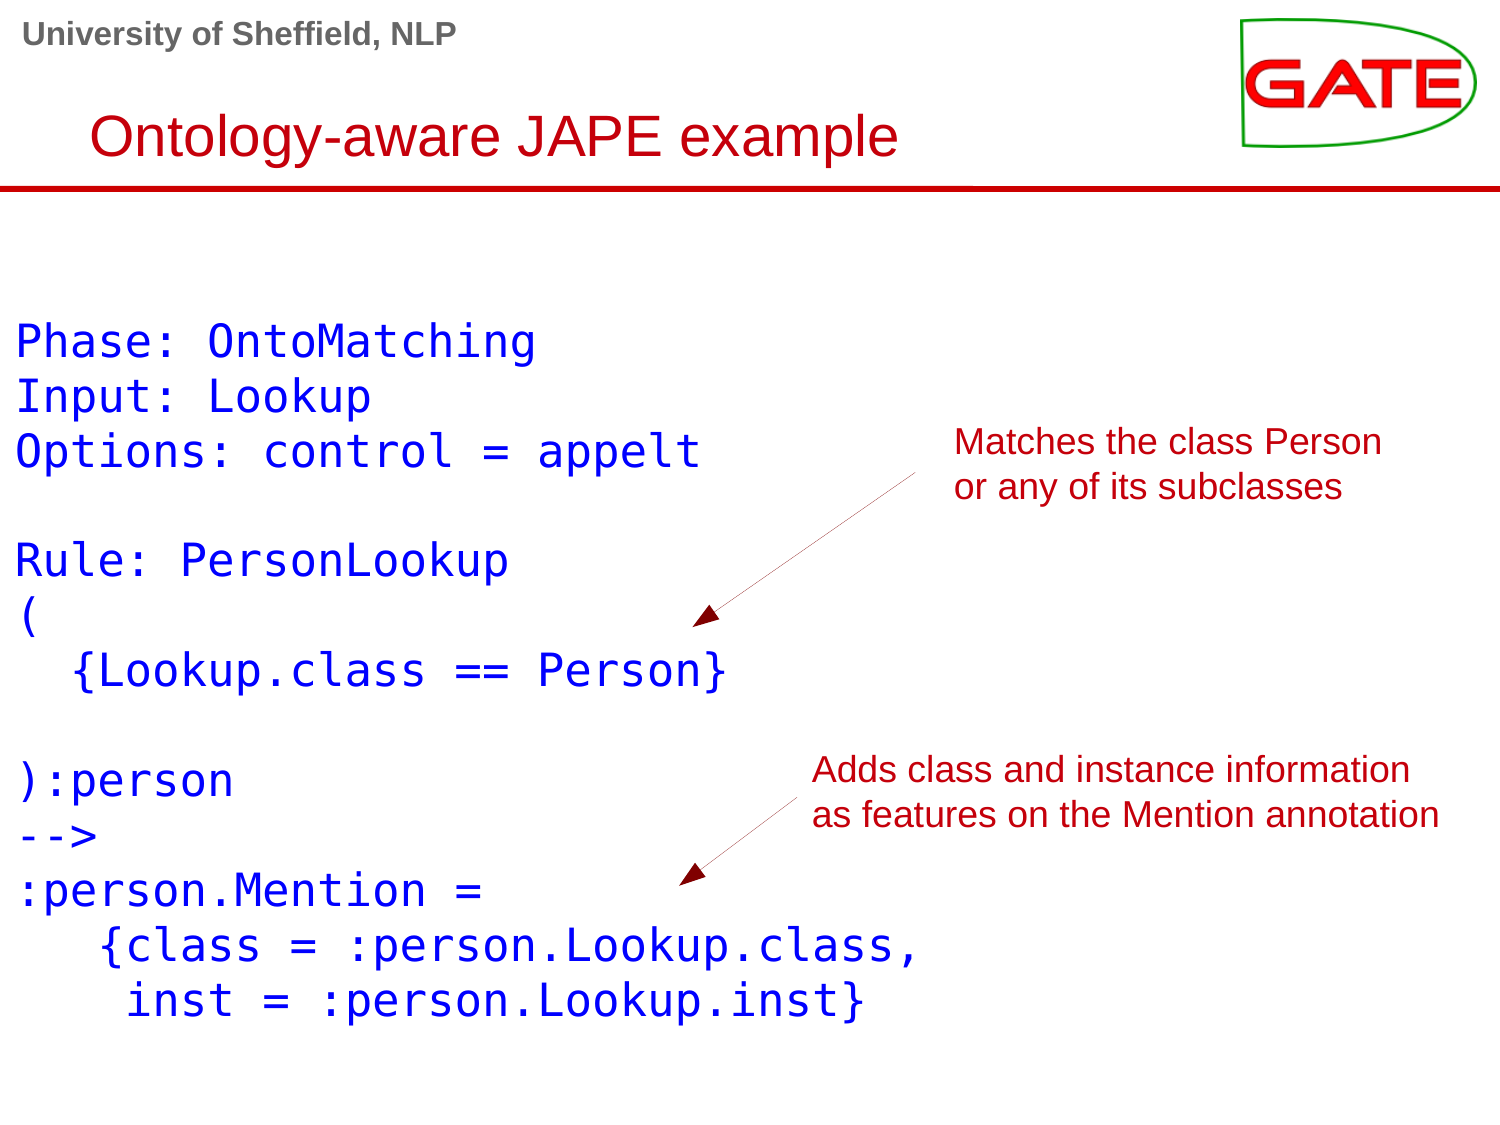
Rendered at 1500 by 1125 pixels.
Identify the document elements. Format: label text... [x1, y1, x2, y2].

text_box Matches the class Person or any of its subclasses [936, 406, 1428, 518]
picture [1240, 18, 1477, 148]
text_box Adds class and instance information as features on the Mention annotation [797, 738, 1474, 843]
title Ontology-aware JAPE example [74, 44, 1425, 233]
text_box Phase: OntoMatching Input: Lookup Options: control = appelt Rule: PersonLookup ( {Lookup.class == Person} ):person --> :person.Mention = {class = :person.Lookup.class, inst = :person.Lookup.inst} [0, 243, 1455, 1035]
